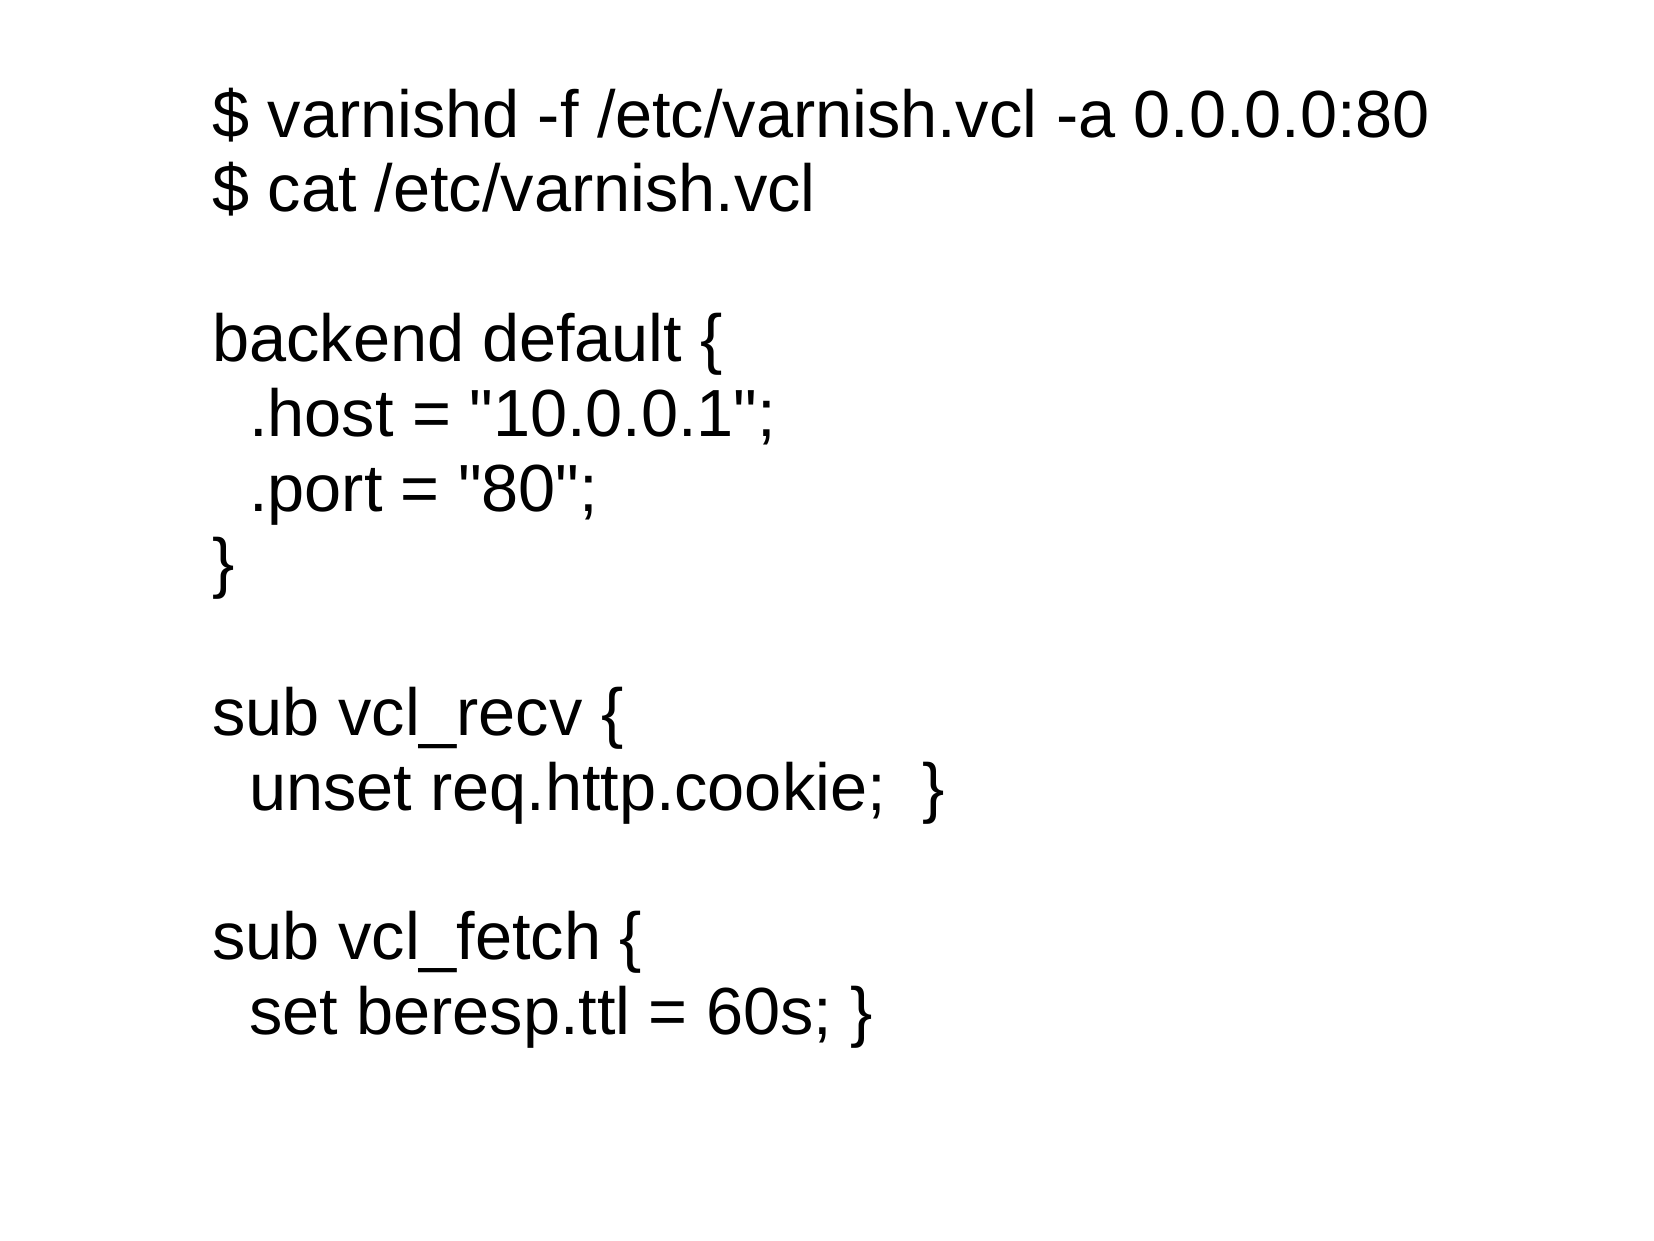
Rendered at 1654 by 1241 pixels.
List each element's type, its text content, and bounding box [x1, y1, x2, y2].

text_box $ varnishd -f /etc/varnish.vcl -a 0.0.0.0:80 $ cat /etc/varnish.vcl backend default { .host = "10.0.0.1"; .port = "80"; } sub vcl_recv { unset req.http.cookie; } sub vcl_fetch { set beresp.ttl = 60s; } [197, 69, 1443, 1164]
